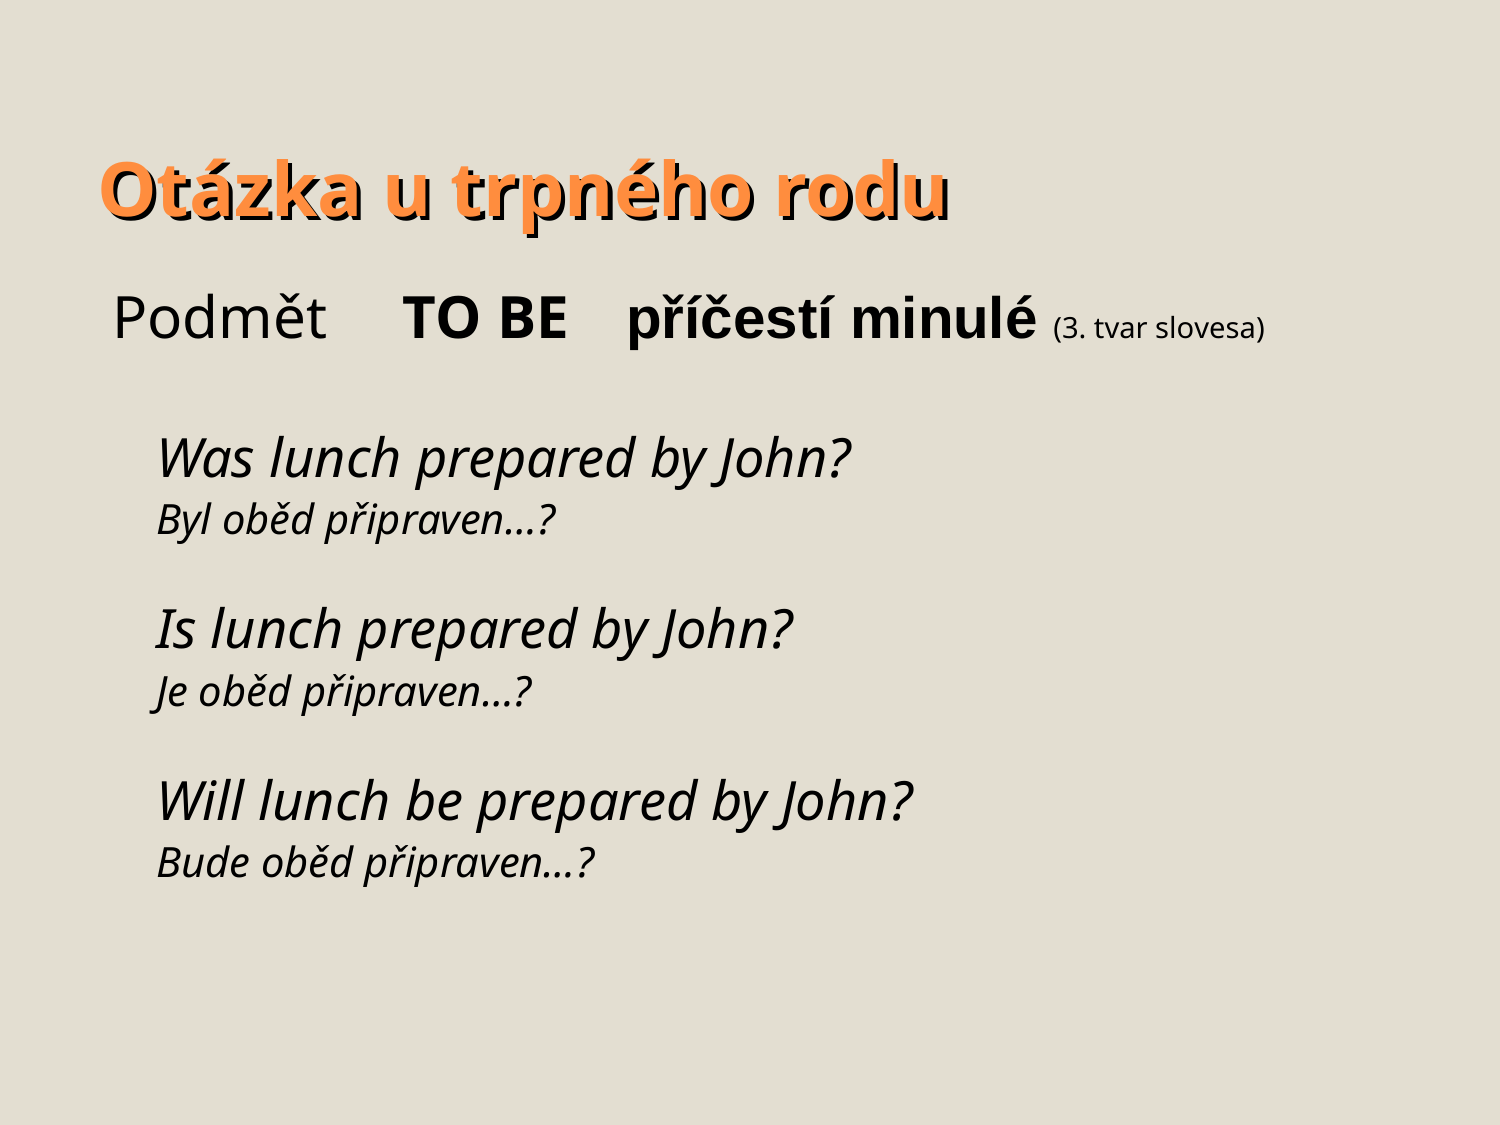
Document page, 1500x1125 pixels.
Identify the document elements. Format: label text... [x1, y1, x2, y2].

text_box TO BE [372, 265, 596, 374]
title Otázka u trpného rodu [82, 66, 1426, 239]
text_box příčestí minulé (3. tvar slovesa) [596, 265, 1424, 374]
list Was lunch prepared by John? Byl oběd připraven…? Is lunch prepared by John? Je oběd připraven…? Will lunch be prepared by John? Bude oběd připraven…? [82, 420, 1426, 955]
text_box Podmět [82, 265, 372, 374]
